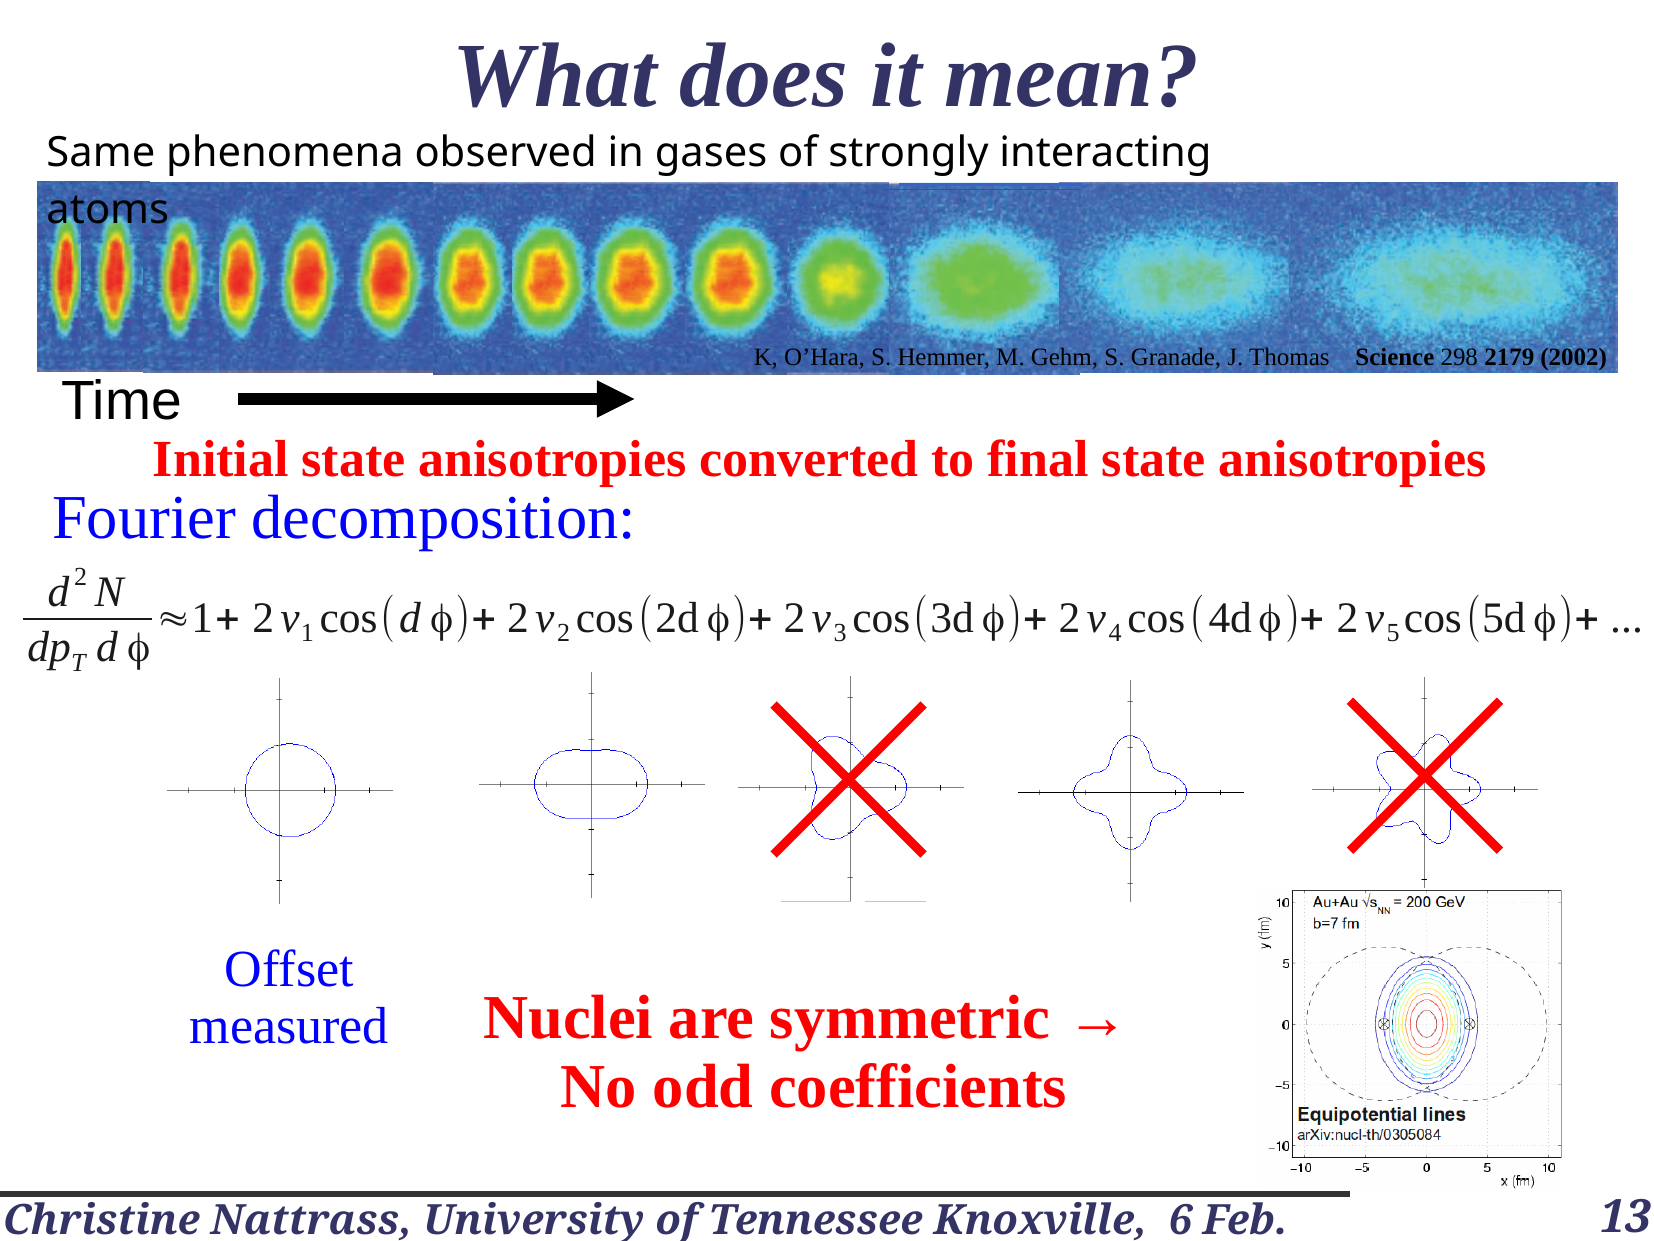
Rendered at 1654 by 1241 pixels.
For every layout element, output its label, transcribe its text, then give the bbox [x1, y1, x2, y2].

text_box K, O’Hara, S. Hemmer, M. Gehm, S. Granade, J. Thomas Science 298 2179 (2002) [594, 332, 1629, 379]
picture [738, 678, 964, 902]
title What does it mean? [82, 19, 1571, 131]
chart [14, 561, 1649, 678]
text_box Time [46, 356, 197, 439]
picture [167, 678, 393, 904]
text_box Nuclei are symmetric → No odd coefficients [412, 975, 1201, 1129]
picture [37, 182, 1618, 375]
text_box Same phenomena observed in gases of strongly interacting atoms [31, 114, 1328, 188]
picture [1018, 680, 1244, 902]
picture [479, 678, 705, 898]
picture [1258, 678, 1562, 1189]
text_box Fourier decomposition: [37, 475, 901, 560]
text_box Offset measured [157, 932, 421, 1063]
text_box Initial state anisotropies converted to final state anisotropies [138, 422, 1564, 495]
